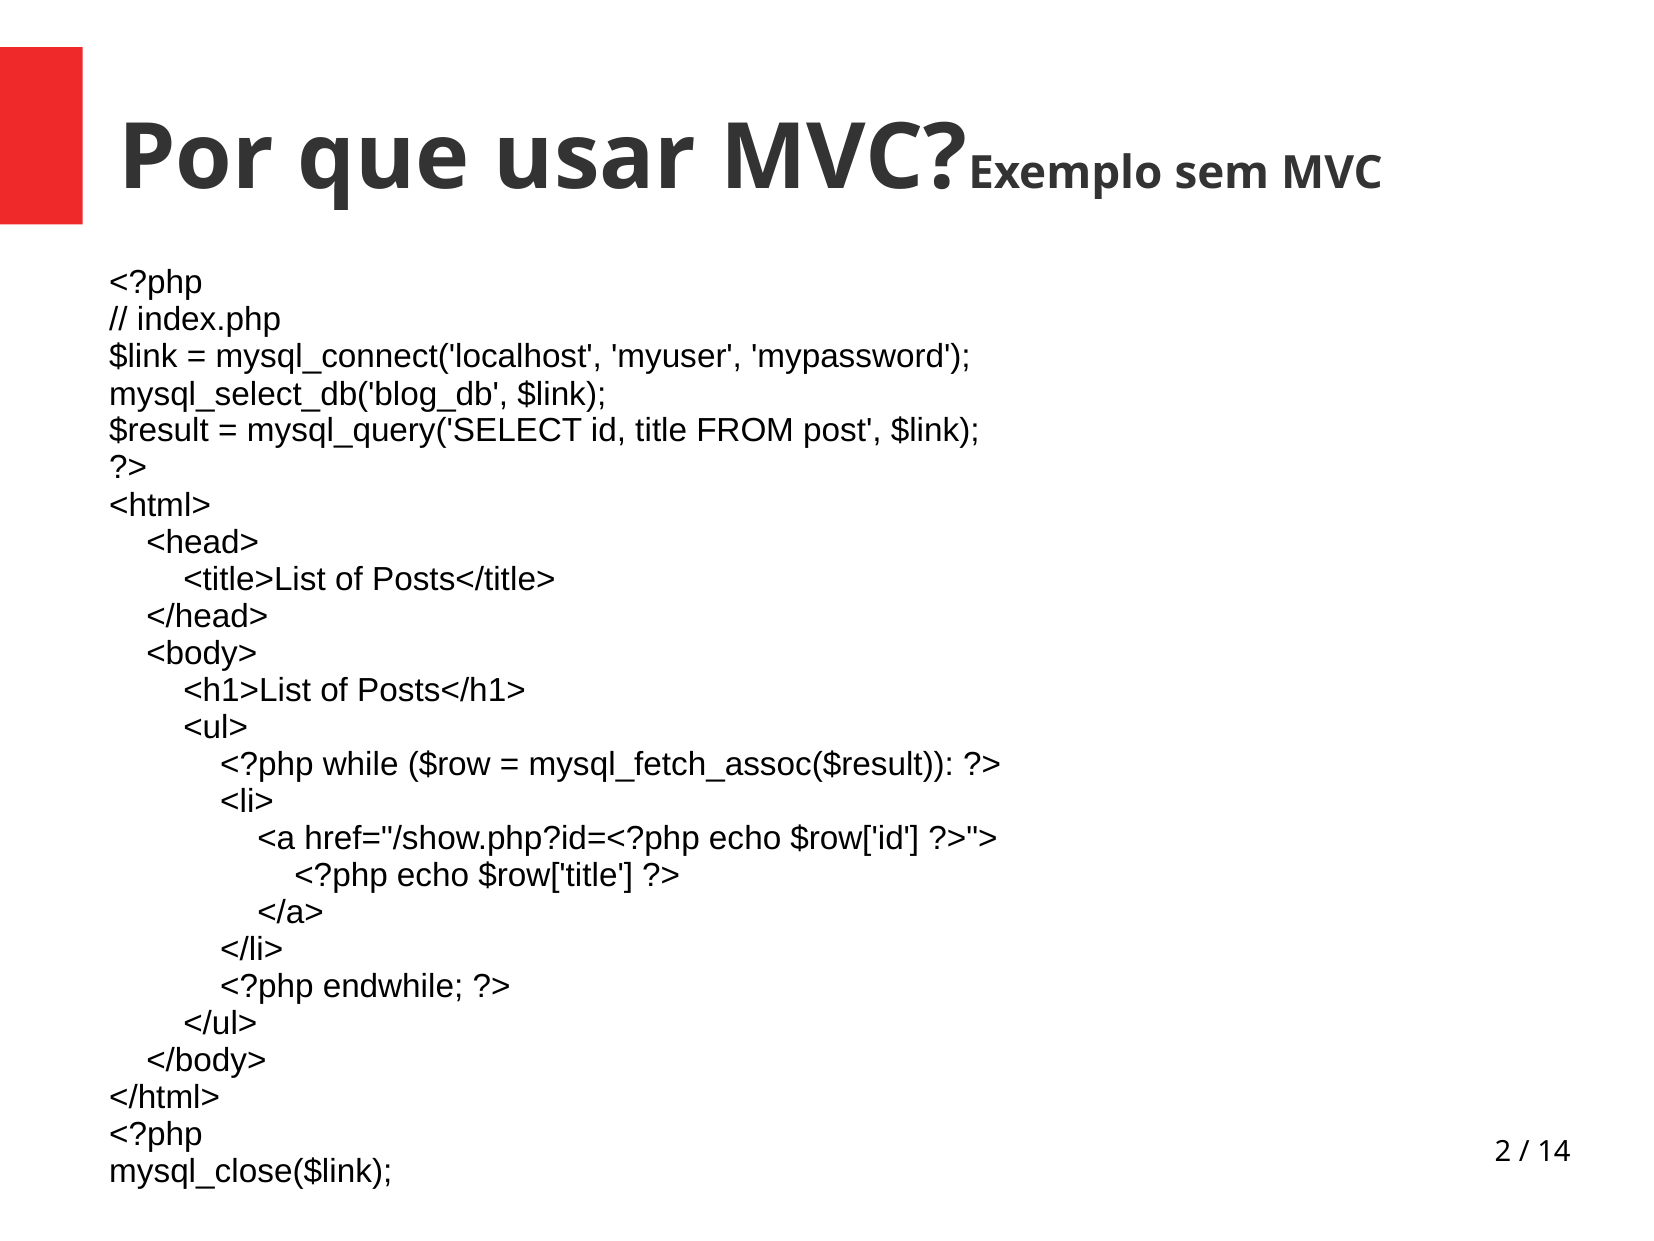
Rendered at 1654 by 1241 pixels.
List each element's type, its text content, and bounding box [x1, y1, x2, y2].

text_box <?php // index.php $link = mysql_connect('localhost', 'myuser', 'mypassword'); mysql_select_db('blog_db', $link); $result = mysql_query('SELECT id, title FROM post', $link); ?> <html> <head> <title>List of Posts</title> </head> <body> <h1>List of Posts</h1> <ul> <?php while ($row = mysql_fetch_assoc($result)): ?> <li> <a href="/show.php?id=<?php echo $row['id'] ?>"> <?php echo $row['title'] ?> </a> </li> <?php endwhile; ?> </ul> </body> </html> <?php mysql_close($link); [94, 256, 1018, 1239]
title Por que usar MVC?Exemplo sem MVC [118, 49, 1571, 257]
